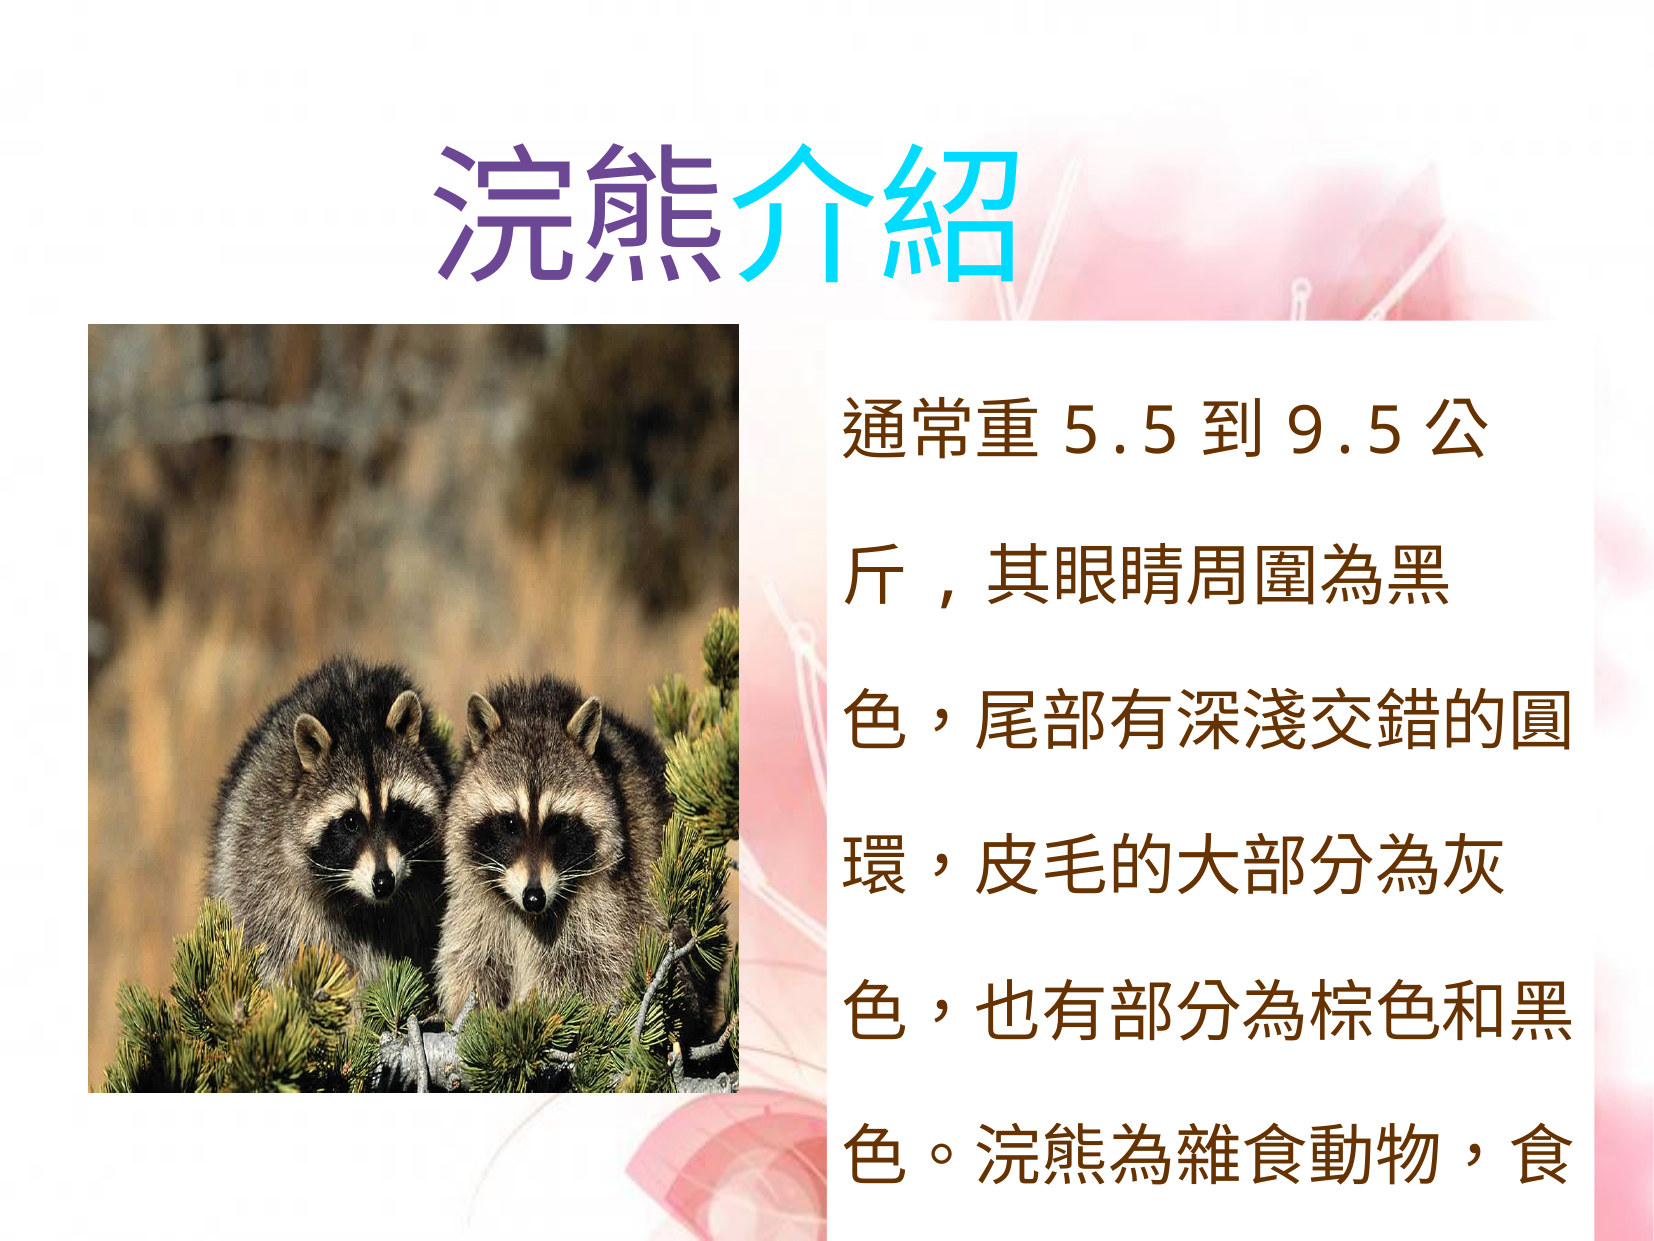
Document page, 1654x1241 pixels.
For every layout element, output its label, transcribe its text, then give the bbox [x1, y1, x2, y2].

text_box 浣熊介紹 [413, 88, 1152, 254]
text_box 通常重5.5到9.5公斤,其眼睛周圍為黑色，尾部有深淺交錯的圓環，皮毛的大部分為灰色，也有部分為棕色和黑色。浣熊為雜食動物，食物有漿果、昆蟲、鳥卵和其它小動物。 [826, 320, 1595, 1123]
picture [0, 0, 1654, 1241]
